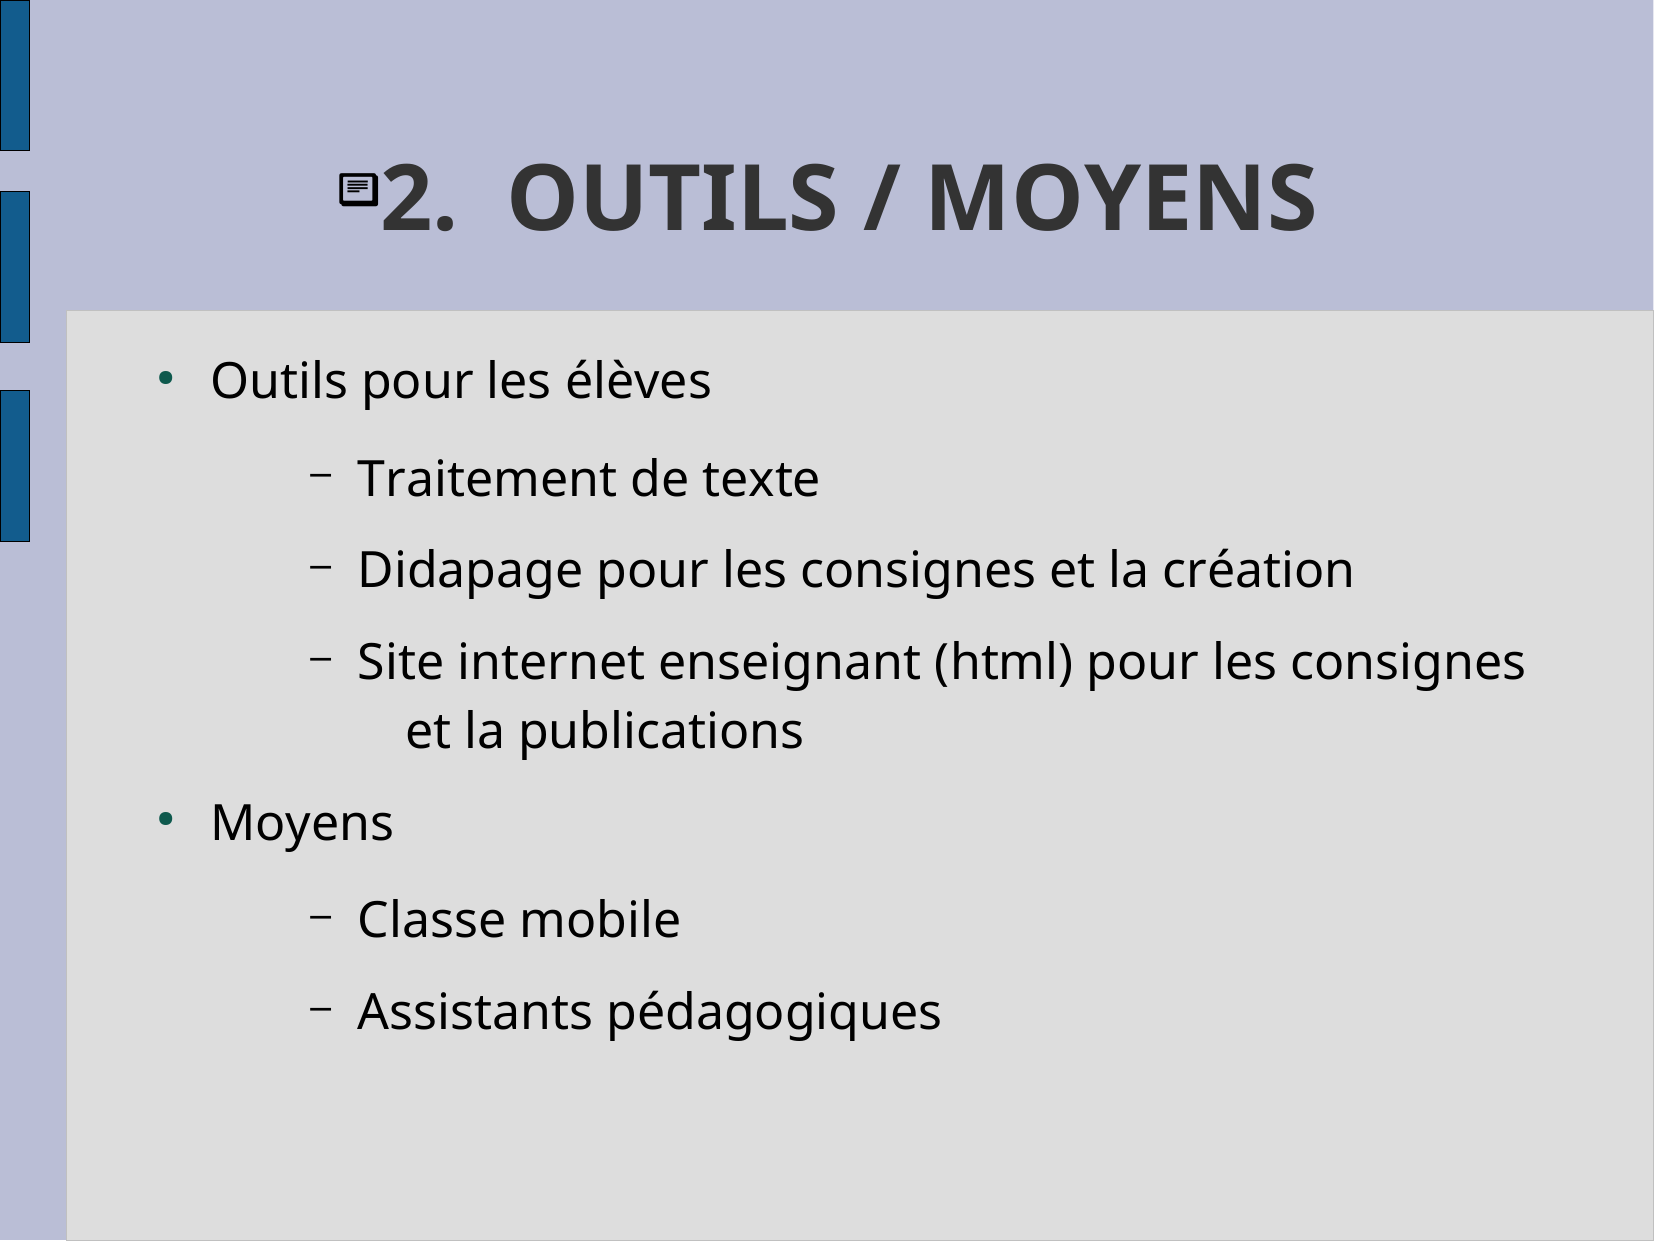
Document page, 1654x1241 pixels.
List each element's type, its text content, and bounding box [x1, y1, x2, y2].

list Outils pour les élèves Traitement de texte Didapage pour les consignes et la création Site internet enseignant (html) pour les consignes et la publications Moyens Classe mobile Assistants pédagogiques [121, 344, 1534, 1127]
title 2. OUTILS / MOYENS [121, 91, 1534, 299]
